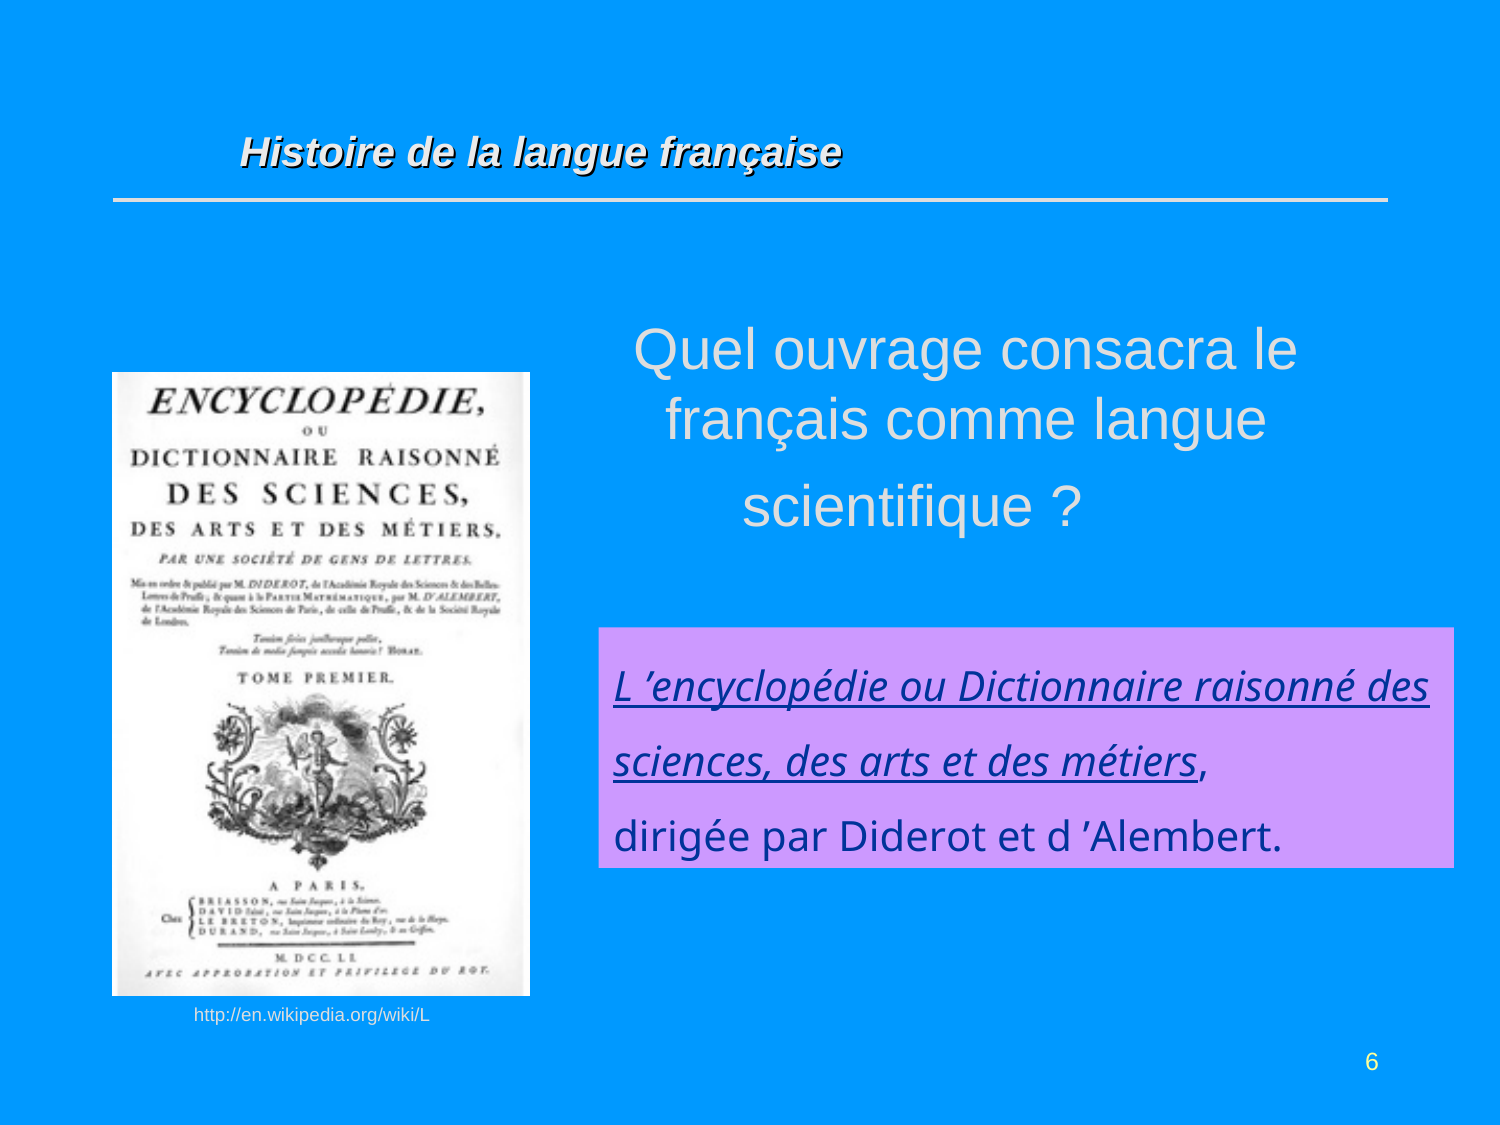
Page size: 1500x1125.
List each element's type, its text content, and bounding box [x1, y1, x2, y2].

text_box L ’encyclopédie ou Dictionnaire raisonné des sciences, des arts et des métiers, dirigée par Diderot et d ’Alembert. [598, 627, 1454, 868]
text_box http://en.wikipedia.org/wiki/L [179, 995, 446, 1034]
text_box Quel ouvrage consacra le français comme langue scientifique ? [559, 303, 1375, 550]
text_box Histoire de la langue française [224, 116, 858, 183]
picture [112, 372, 530, 996]
